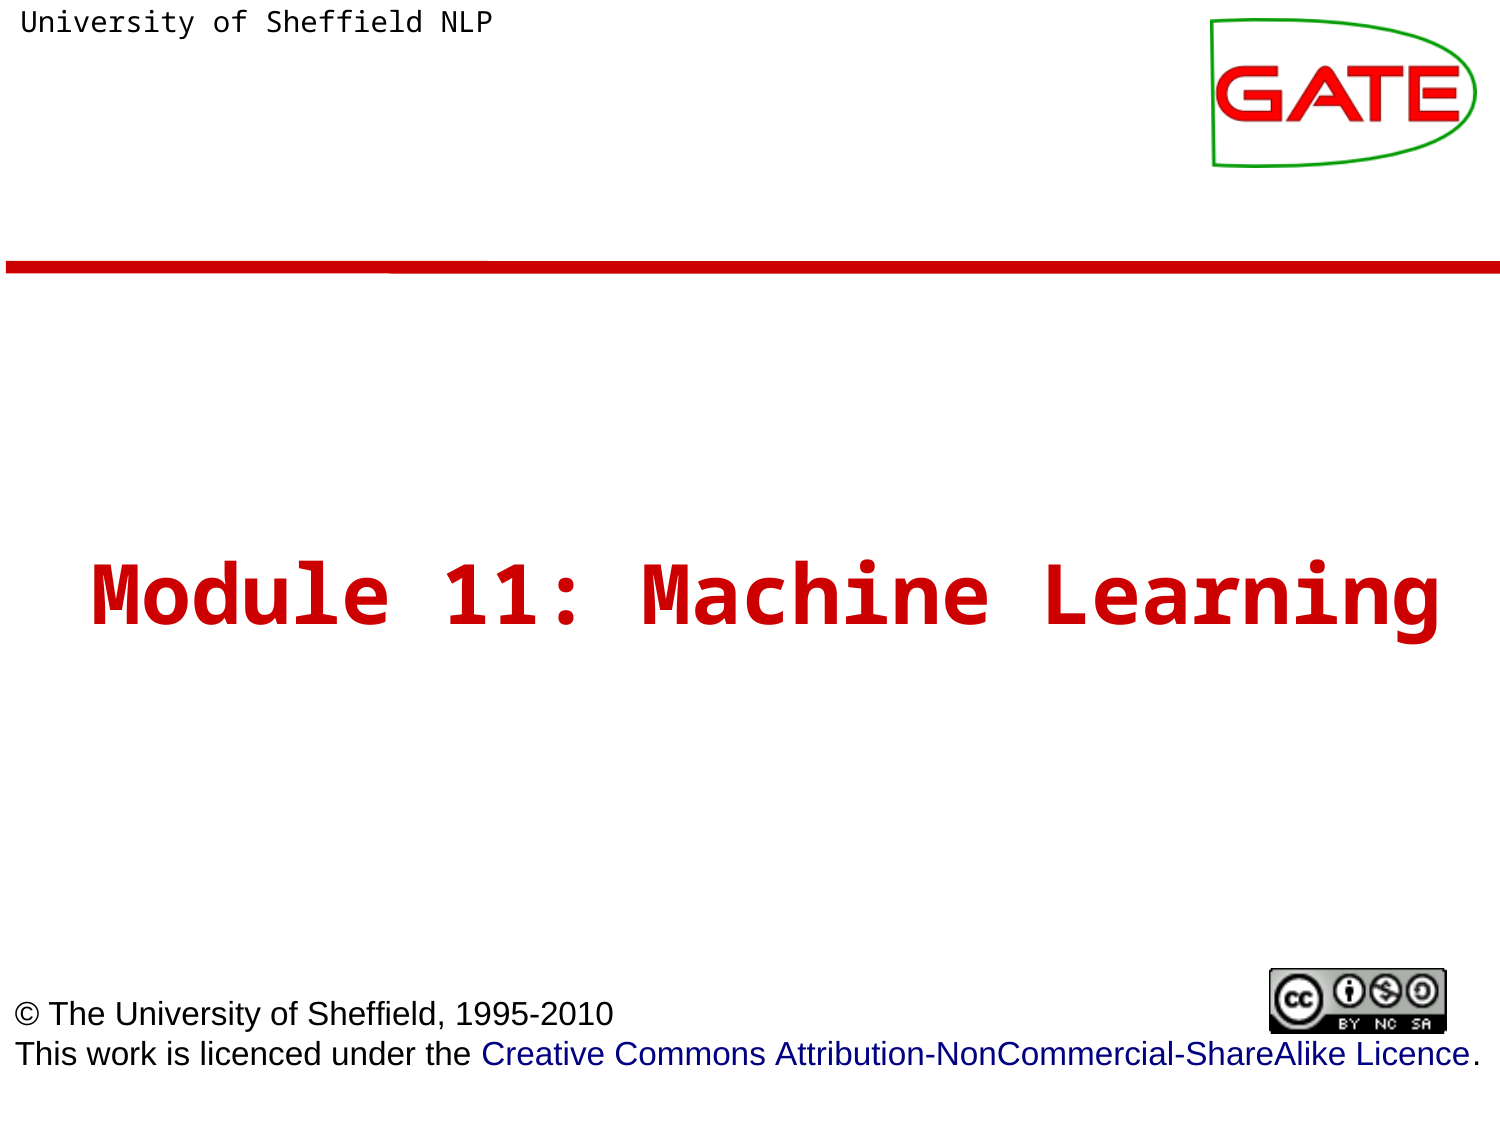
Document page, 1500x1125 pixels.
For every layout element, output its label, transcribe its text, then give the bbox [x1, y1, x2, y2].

picture [1269, 968, 1447, 1034]
picture [1210, 18, 1477, 168]
text_box Module 11: Machine Learning [5, 478, 1500, 711]
text_box © The University of Sheffield, 1995-2010 This work is licenced under the Creative Commons Attribution-NonCommercial-ShareAlike Licence. [0, 944, 1500, 1123]
